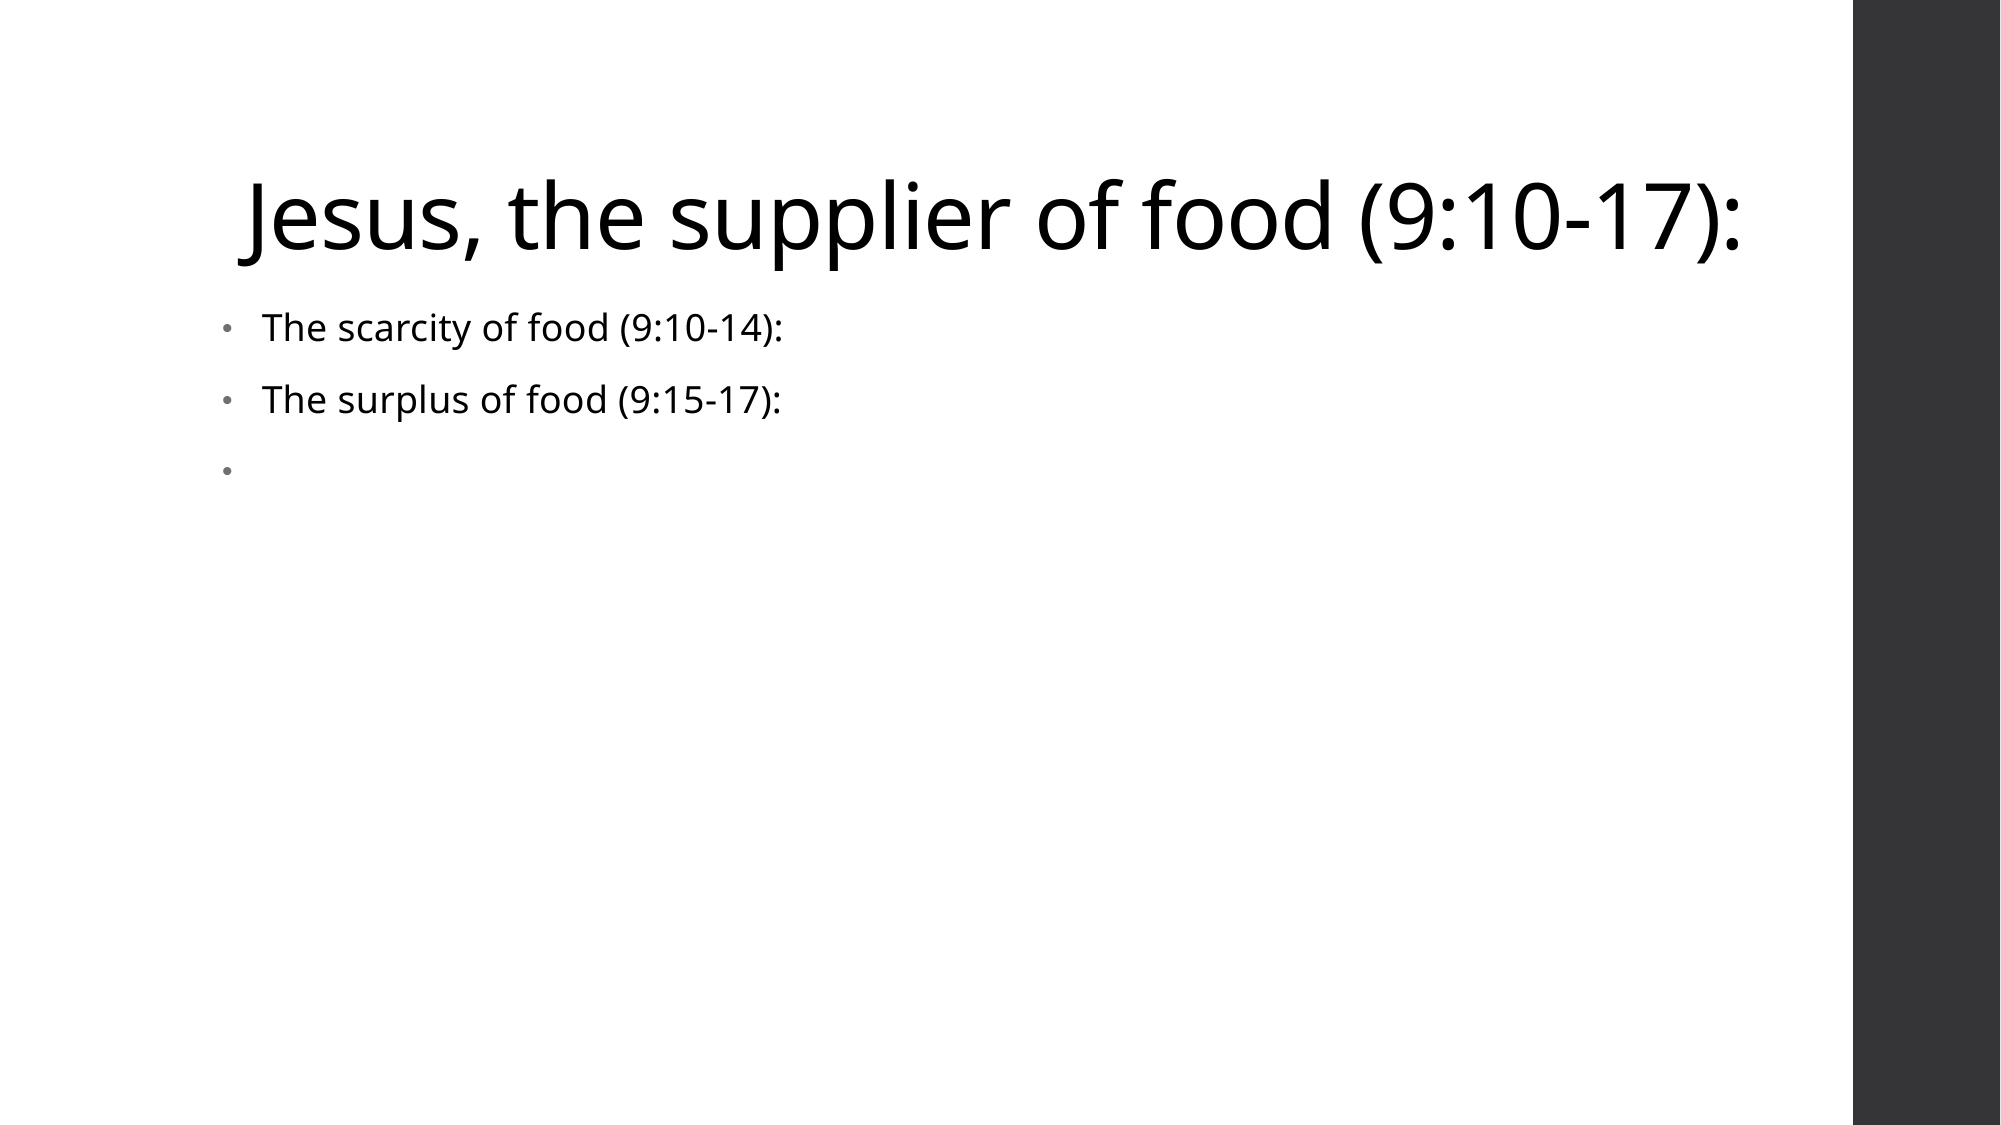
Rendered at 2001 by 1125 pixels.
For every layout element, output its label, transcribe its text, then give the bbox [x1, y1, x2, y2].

title Jesus, the supplier of food (9:10-17): [206, 60, 1797, 278]
list The scarcity of food (9:10-14): The surplus of food (9:15-17): [206, 299, 1617, 1014]
